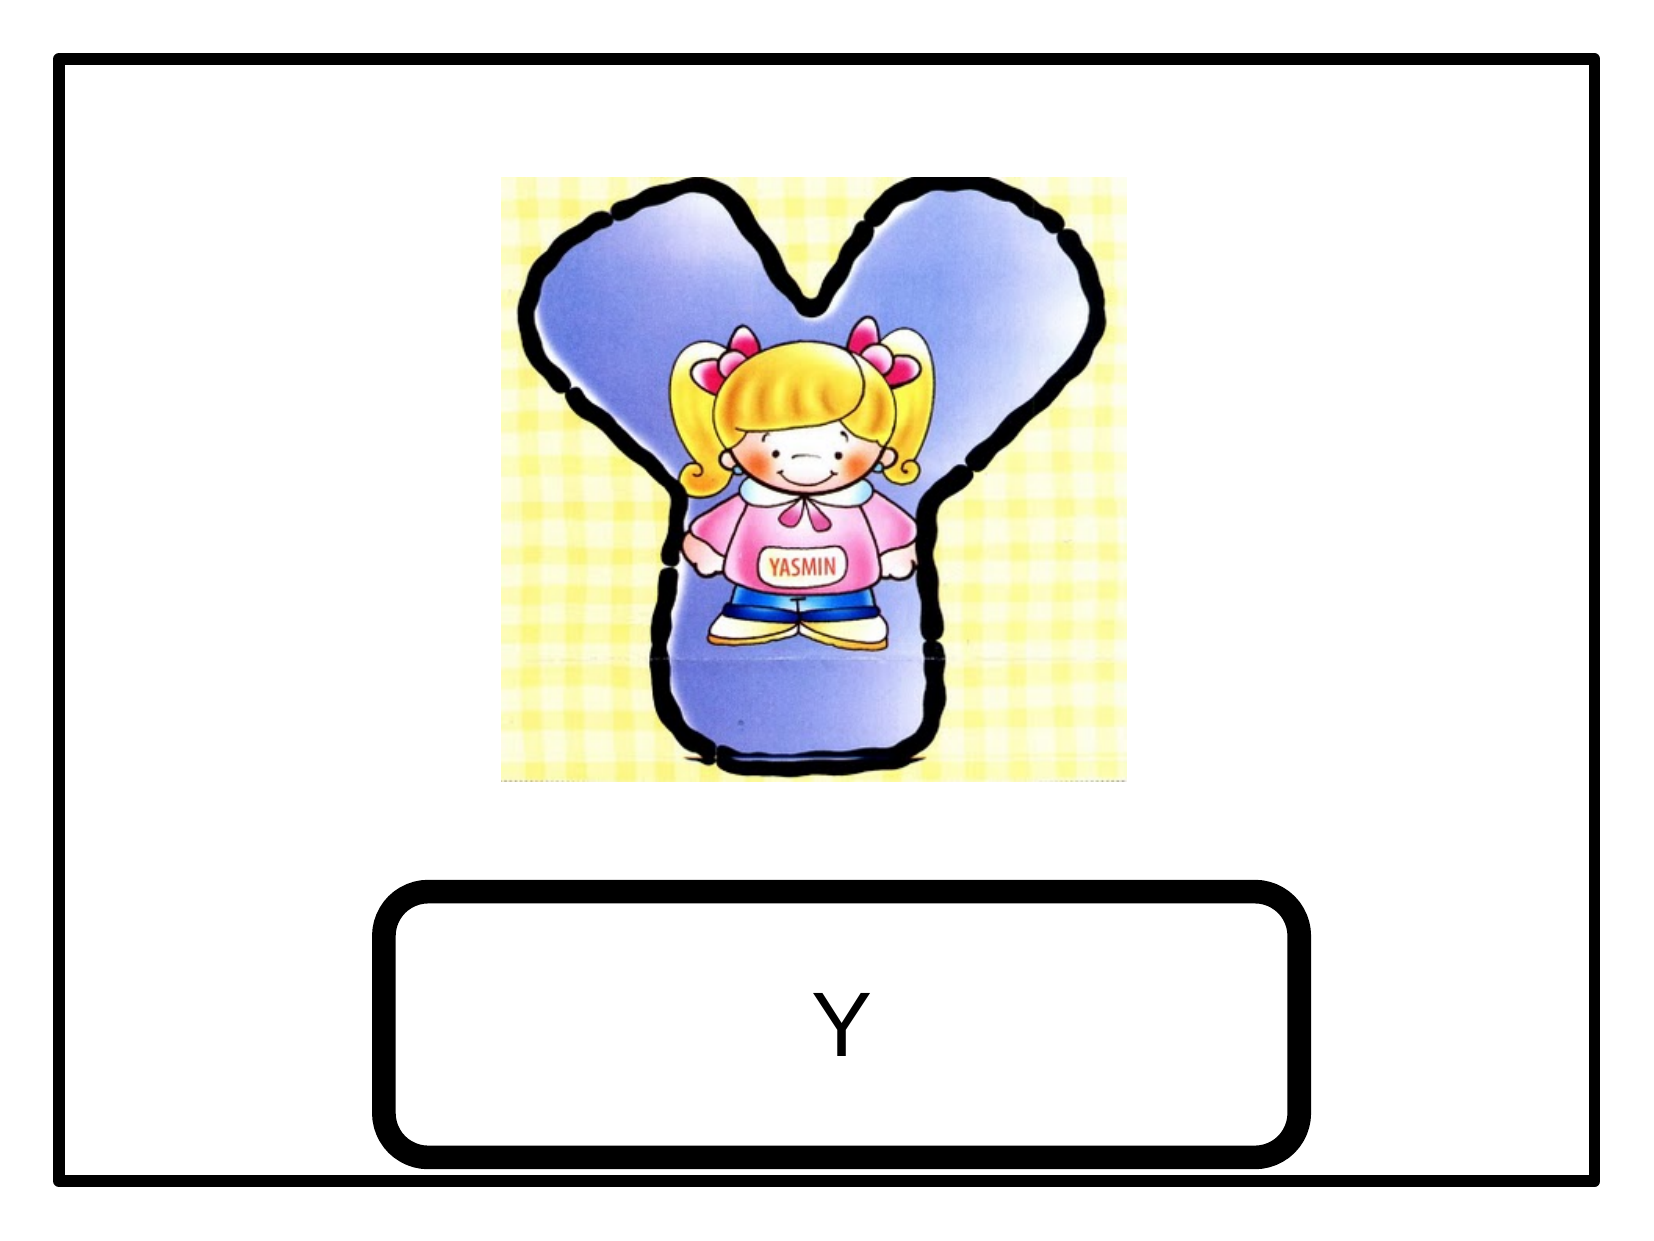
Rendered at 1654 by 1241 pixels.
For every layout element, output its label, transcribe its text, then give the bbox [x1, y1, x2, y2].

picture [501, 177, 1127, 782]
text_box [59, 59, 1595, 1182]
text_box Y [383, 891, 1300, 1158]
